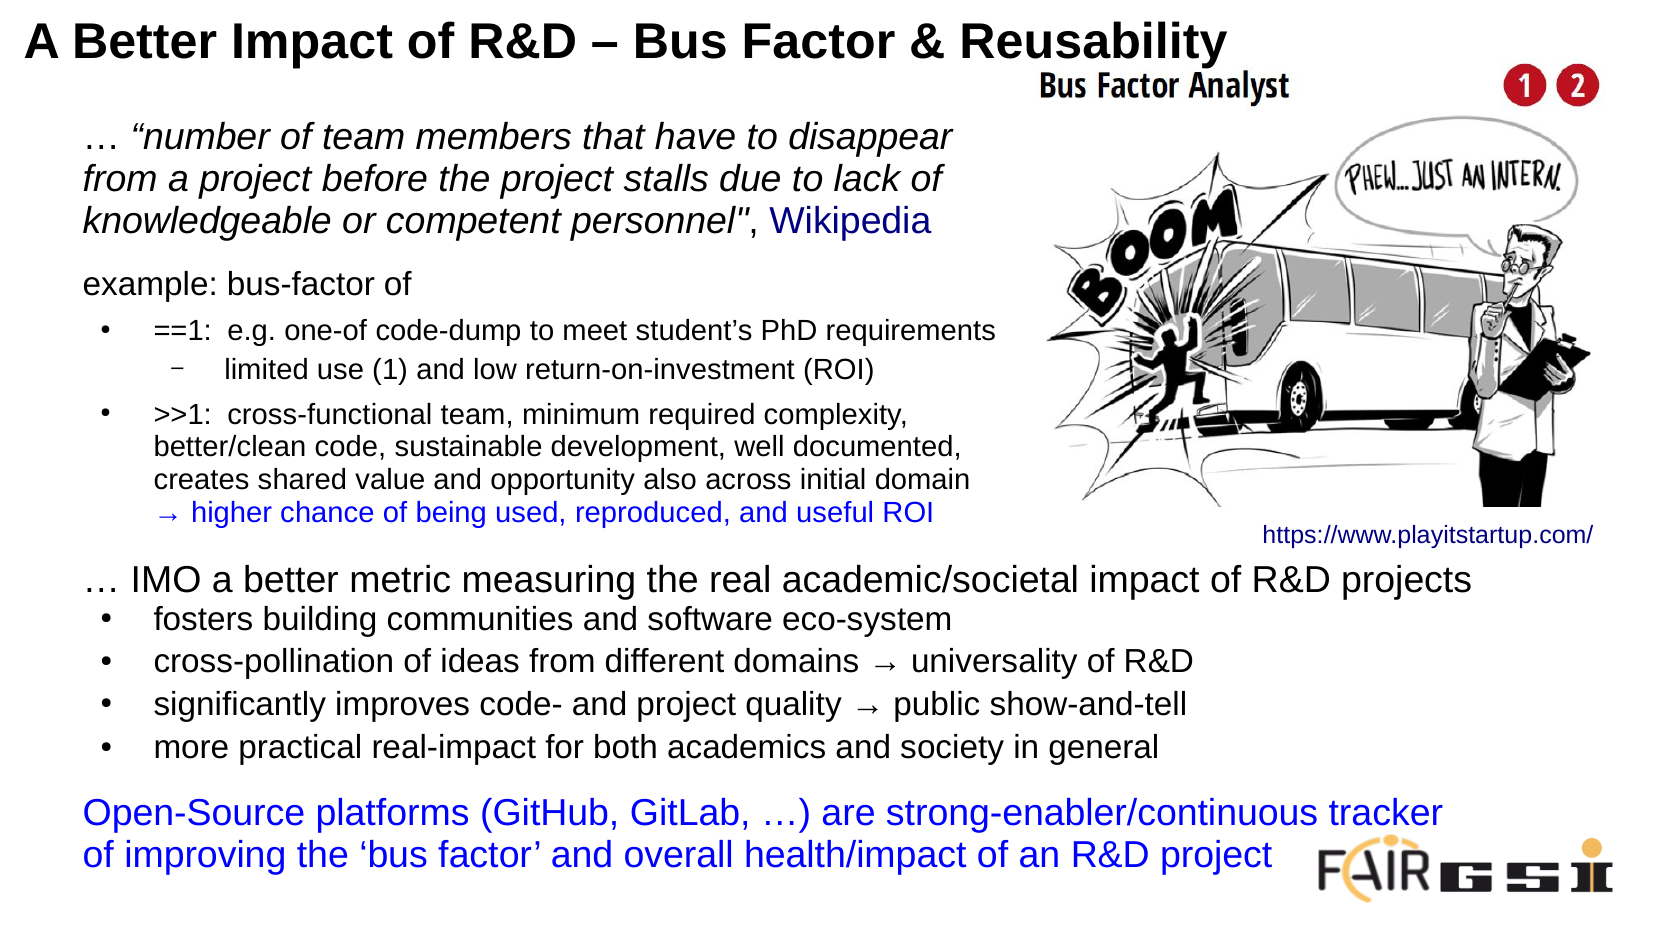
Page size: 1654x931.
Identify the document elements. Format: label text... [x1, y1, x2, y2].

picture [1592, 836, 1615, 895]
title A Better Impact of R&D – Bus Factor & Reusability [23, 5, 1638, 77]
picture [1021, 77, 1635, 507]
list … “number of team members that have to disappear from a project before the project stalls due to lack of knowledgeable or competent personnel", Wikipedia example: bus-factor of ==1: e.g. one-of code-dump to meet student’s PhD requirements limited use (1) and low return-on-investment (ROI) >>1: cross-functional team, minimum required complexity, better/clean code, sustainable development, well documented, creates shared value and opportunity also across initial domain → higher chance of being used, reproduced, and useful ROI [82, 115, 1010, 558]
list … IMO a better metric measuring the real academic/societal impact of R&D projects fosters building communities and software eco-system cross-pollination of ideas from different domains → universality of R&D significantly improves code- and project quality → public show-and-tell more practical real-impact for both academics and society in general Open-Source platforms (GitHub, GitLab, …) are strong-enabler/continuous tracker of improving the ‘bus factor’ and overall health/impact of an R&D project [82, 558, 1592, 922]
text_box https://www.playitstartup.com/ [1247, 513, 1649, 559]
